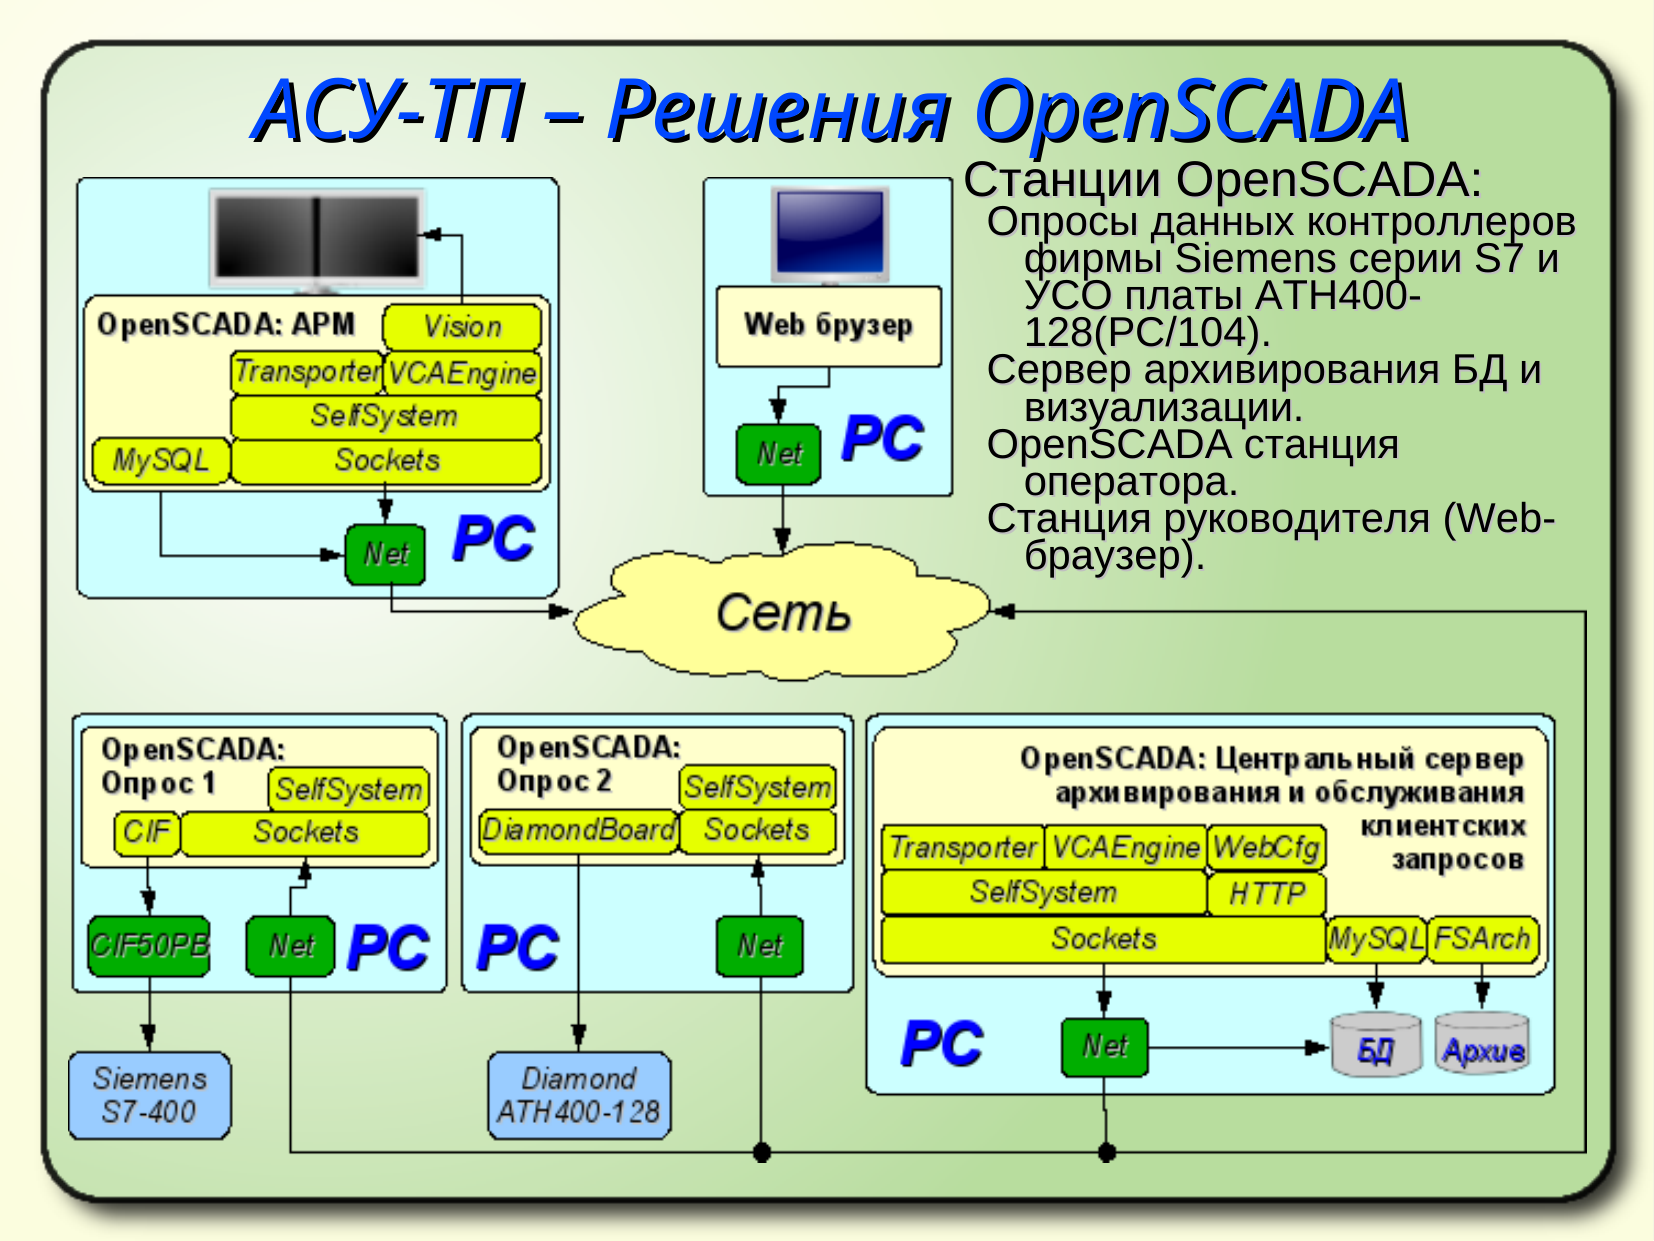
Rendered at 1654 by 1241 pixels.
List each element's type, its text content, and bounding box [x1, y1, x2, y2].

text_box Станции OpenSCADA: Опросы данных контроллеров фирмы Siemens серии S7 и УСО платы ATH400-128(PC/104). Сервер архивирования БД и визуализации. OpenSCADA станция оператора. Станция руководителя (Web-браузер). [948, 153, 1605, 596]
title АСУ-ТП – Решения OpenSCADA [125, 37, 1538, 155]
picture [0, 0, 1654, 1241]
